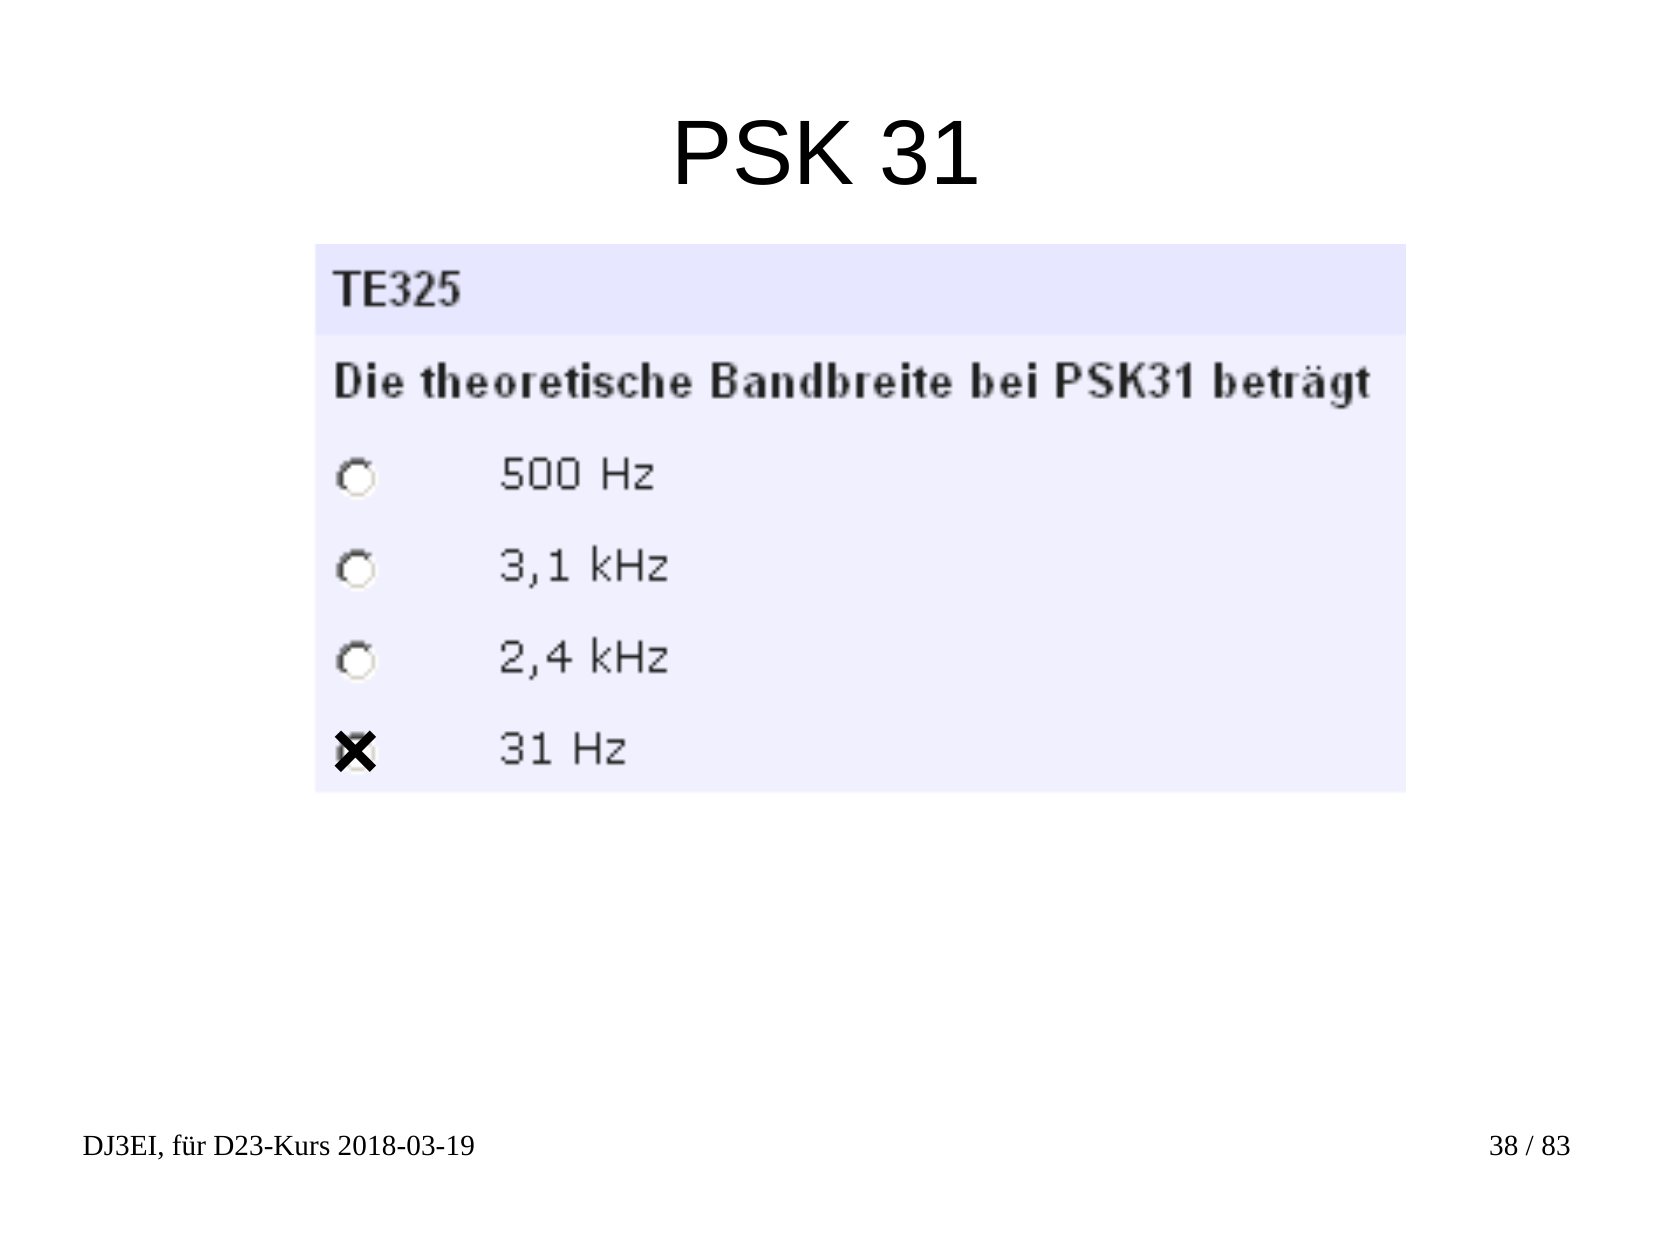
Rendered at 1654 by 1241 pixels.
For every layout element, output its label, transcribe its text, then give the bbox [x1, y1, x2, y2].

text_box × [316, 696, 378, 805]
picture [306, 244, 1406, 804]
title PSK 31 [82, 49, 1571, 257]
